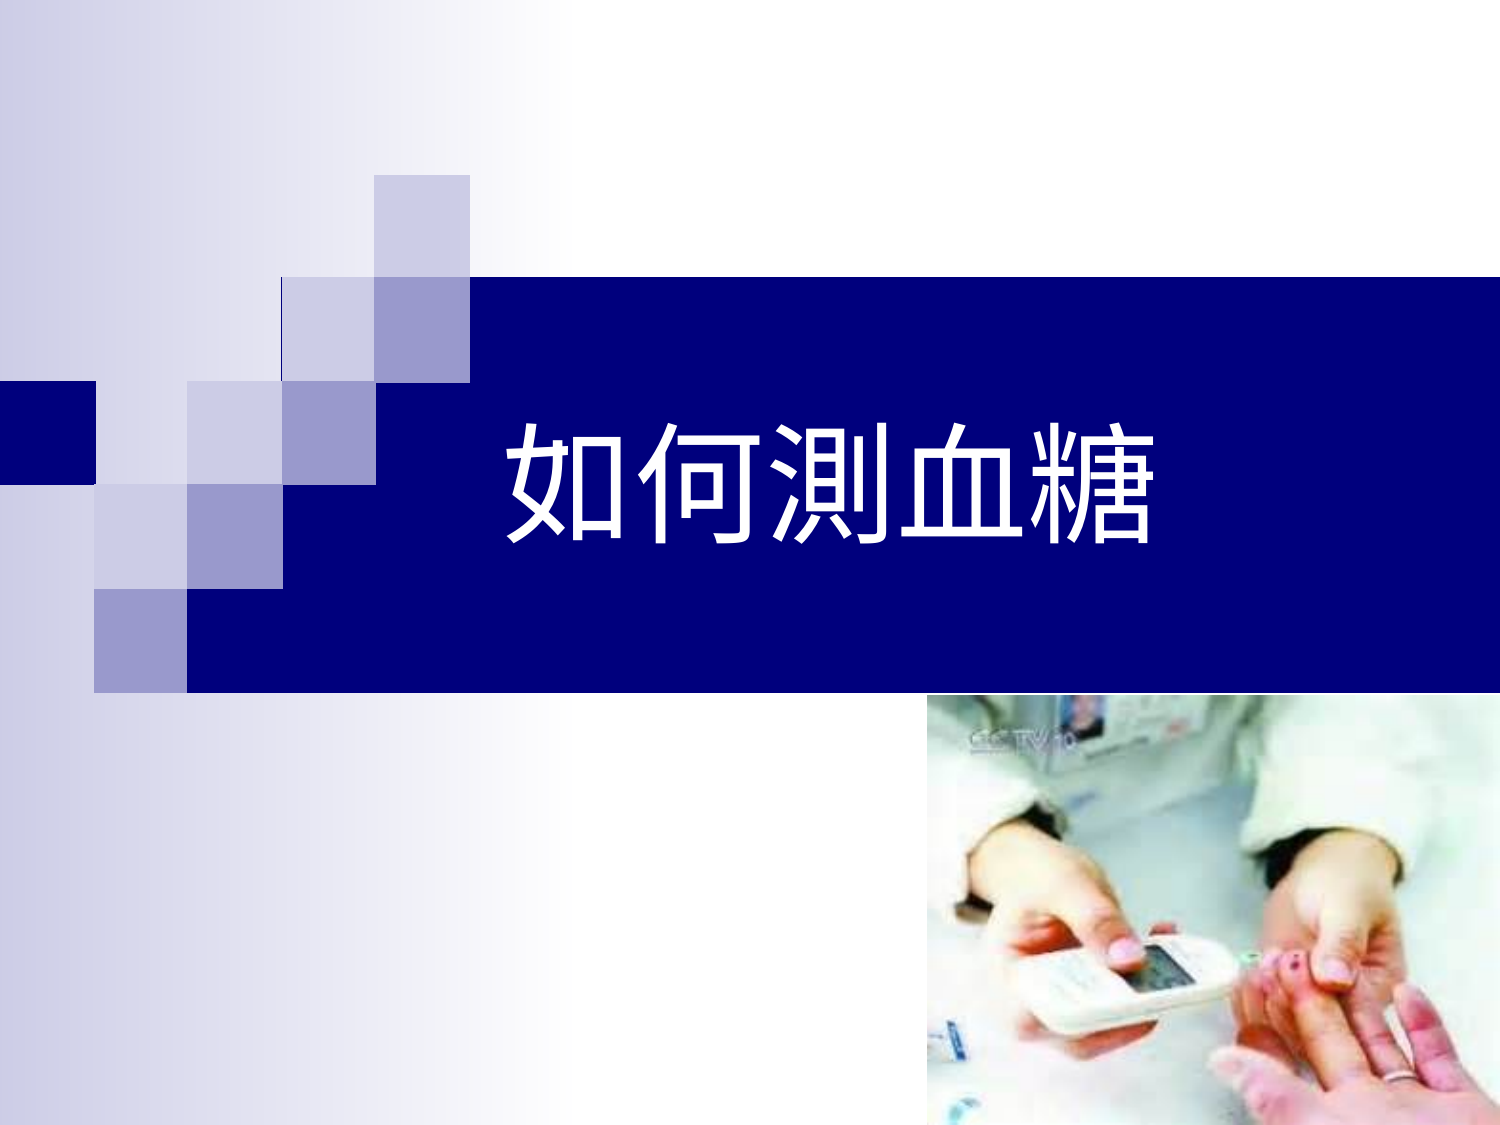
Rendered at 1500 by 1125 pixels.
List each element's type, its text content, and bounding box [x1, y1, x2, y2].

title 如何測血糖 [487, 299, 1476, 663]
picture [927, 695, 1500, 1125]
